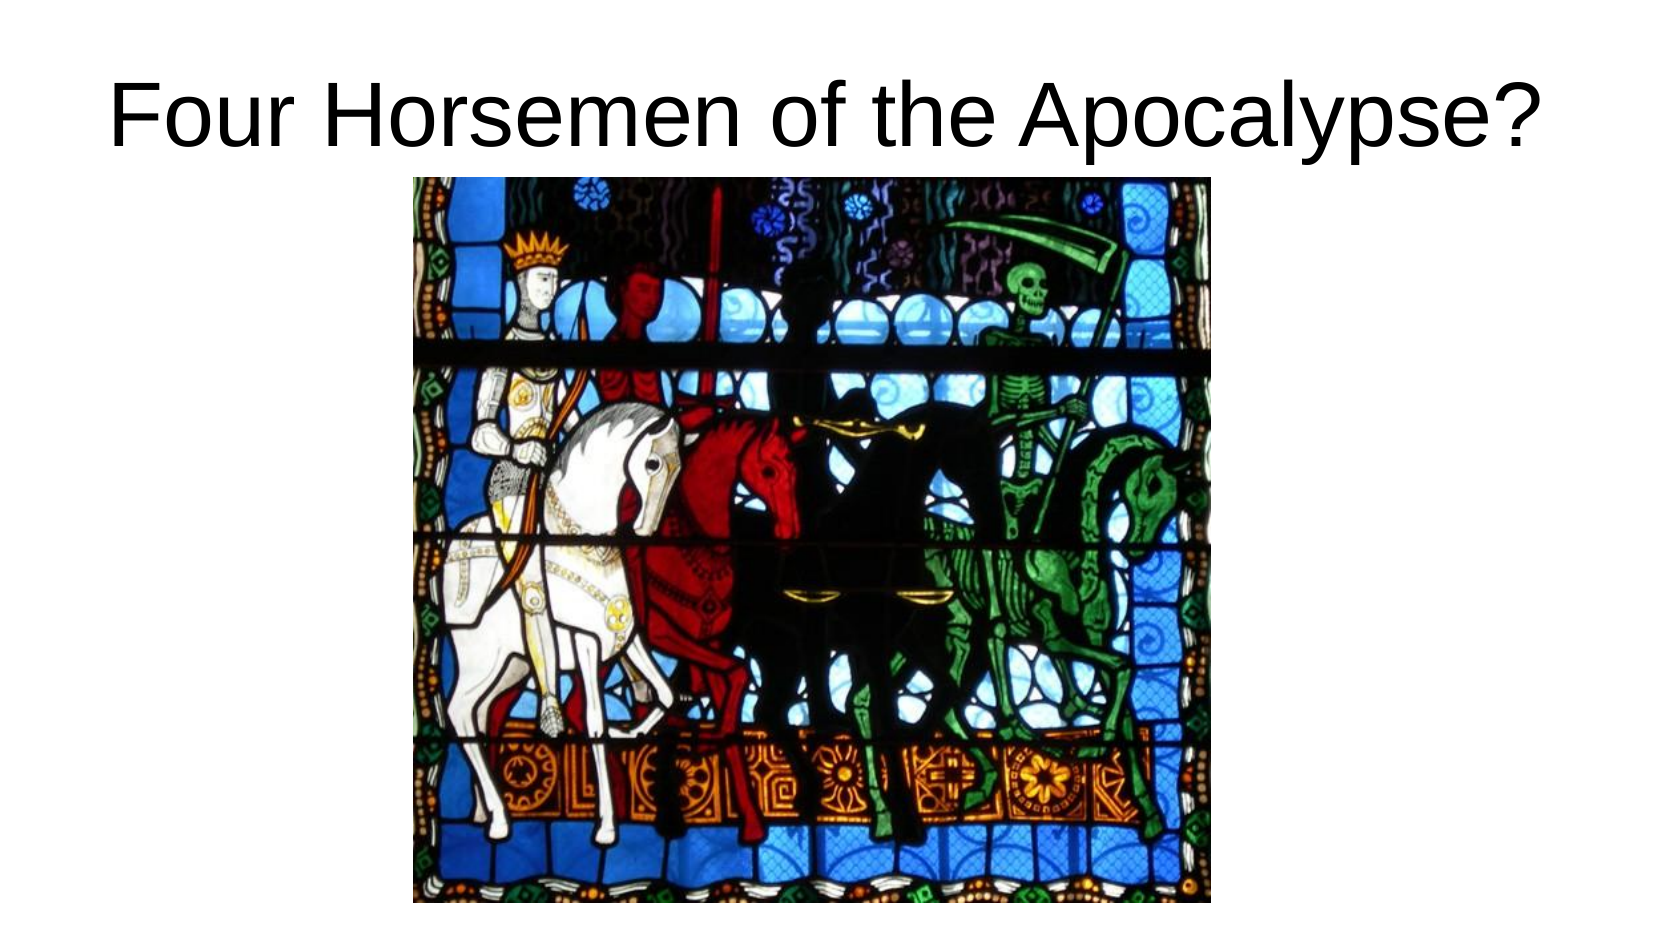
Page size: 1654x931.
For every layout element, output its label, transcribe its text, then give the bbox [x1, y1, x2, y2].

title Four Horsemen of the Apocalypse? [82, 37, 1571, 193]
picture [413, 177, 1211, 903]
